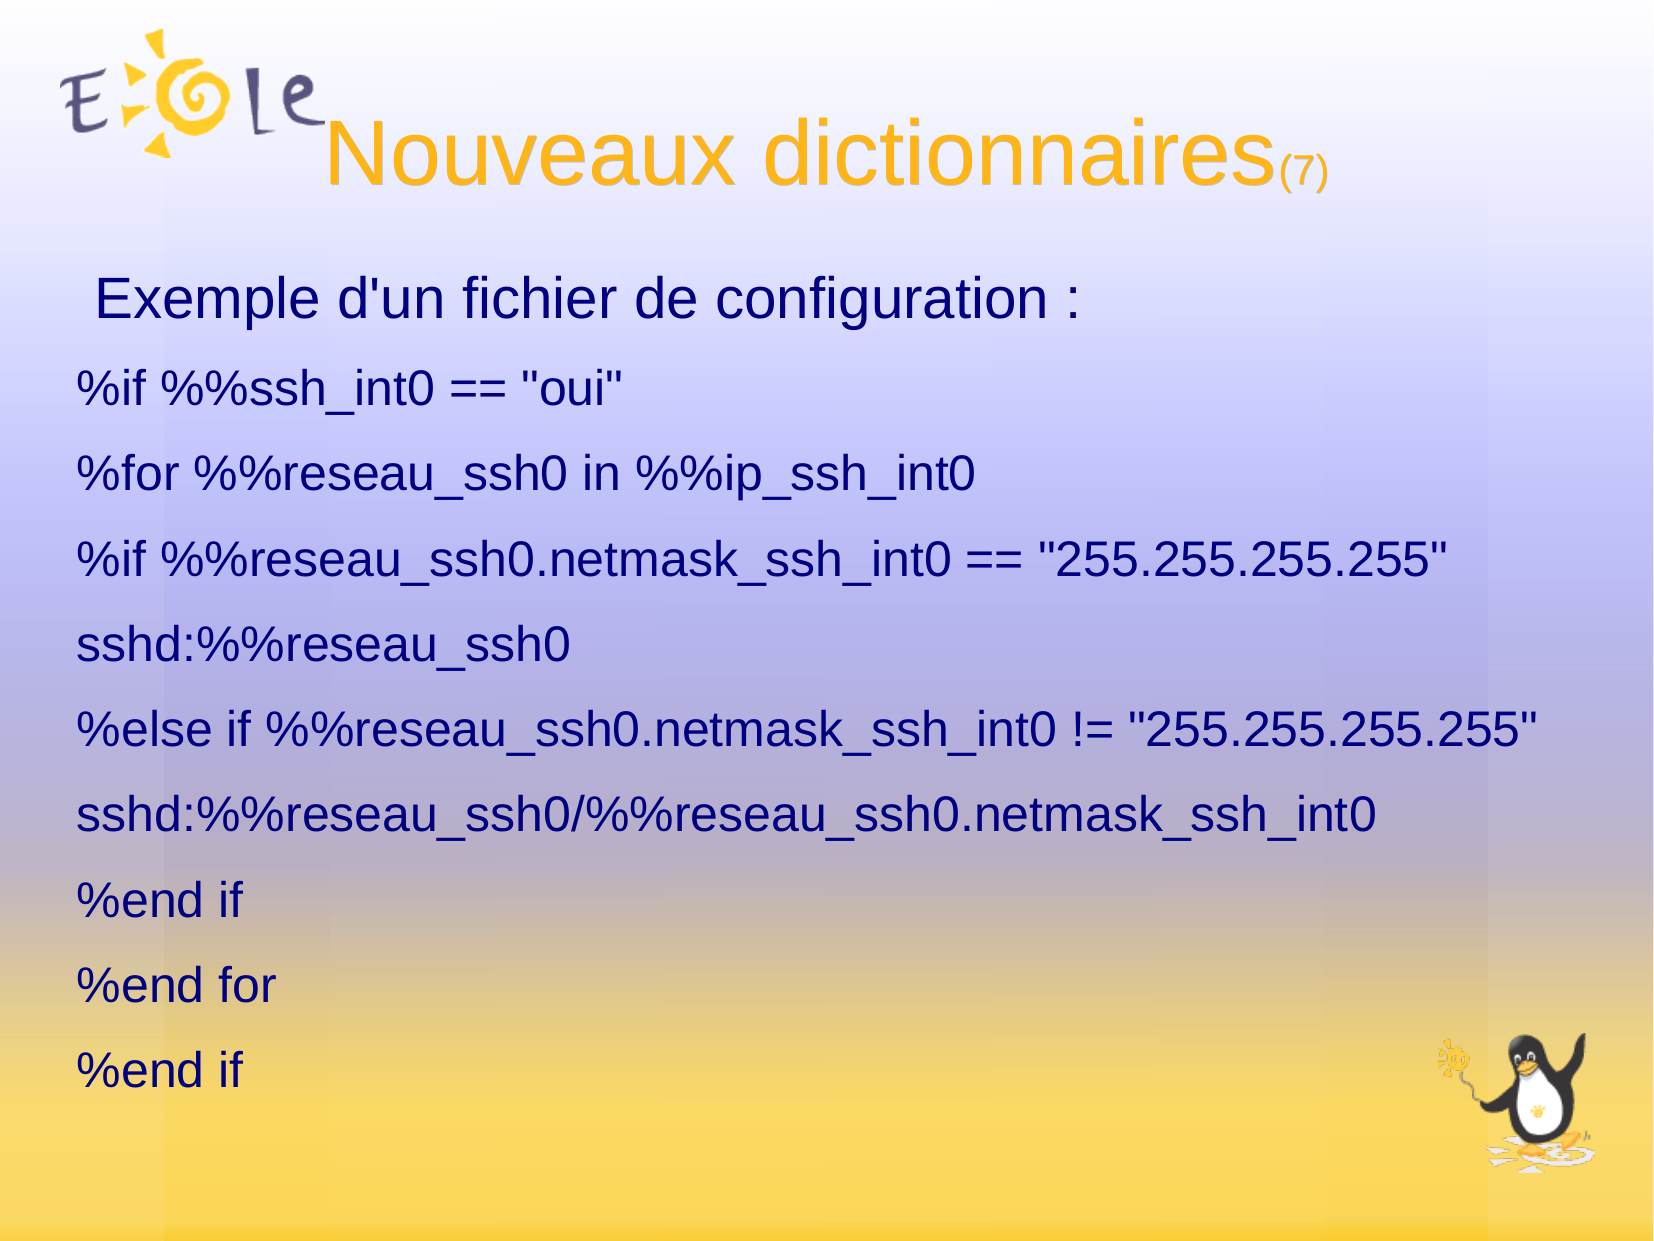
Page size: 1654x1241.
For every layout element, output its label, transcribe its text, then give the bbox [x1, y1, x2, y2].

title Nouveaux dictionnaires(7) [82, 49, 1571, 257]
list Exemple d'un fichier de configuration : %if %%ssh_int0 == "oui" %for %%reseau_ssh0 in %%ip_ssh_int0 %if %%reseau_ssh0.netmask_ssh_int0 == "255.255.255.255" sshd:%%reseau_ssh0 %else if %%reseau_ssh0.netmask_ssh_int0 != "255.255.255.255" sshd:%%reseau_ssh0/%%reseau_ssh0.netmask_ssh_int0 %end if %end for %end if [76, 265, 1565, 1241]
picture [0, 0, 1654, 1241]
